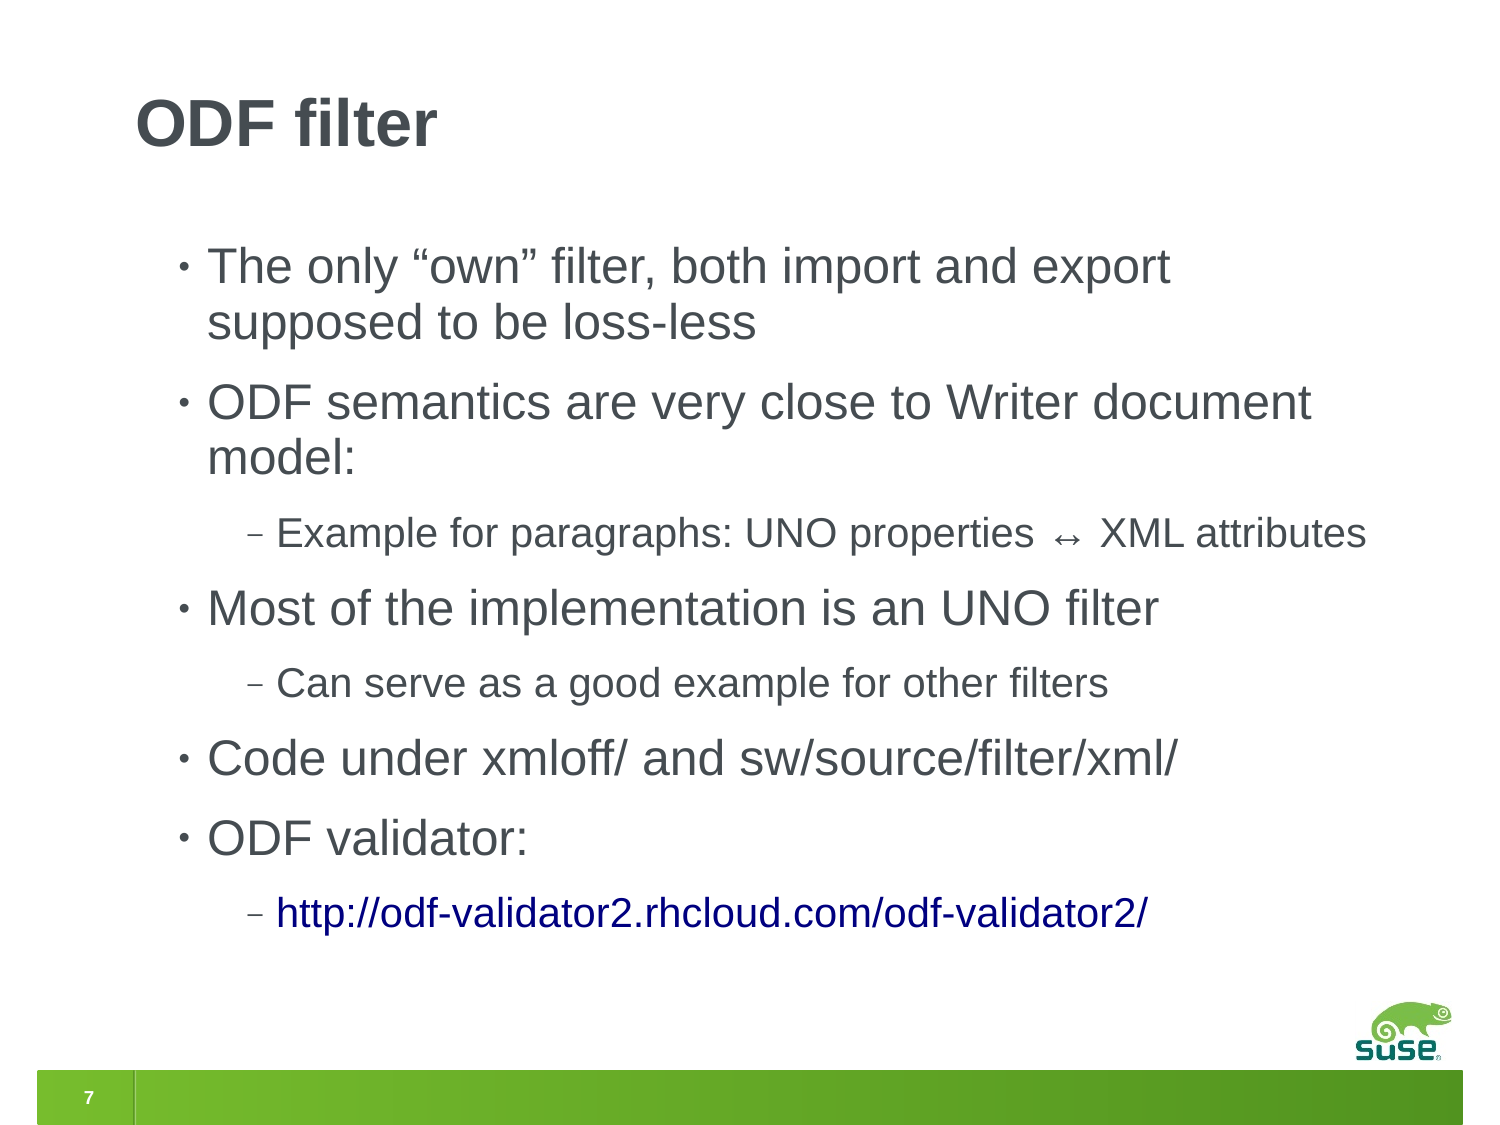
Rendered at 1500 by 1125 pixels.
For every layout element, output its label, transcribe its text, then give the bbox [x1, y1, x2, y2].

picture [1355, 1001, 1452, 1061]
list The only “own” filter, both import and export supposed to be loss-less ODF semantics are very close to Writer document model: Example for paragraphs: UNO properties ↔ XML attributes Most of the implementation is an UNO filter Can serve as a good example for other filters Code under xmloff/ and sw/source/filter/xml/ ODF validator: http://odf-validator2.rhcloud.com/odf-validator2/ [135, 238, 1372, 982]
title ODF filter [135, 29, 1372, 217]
